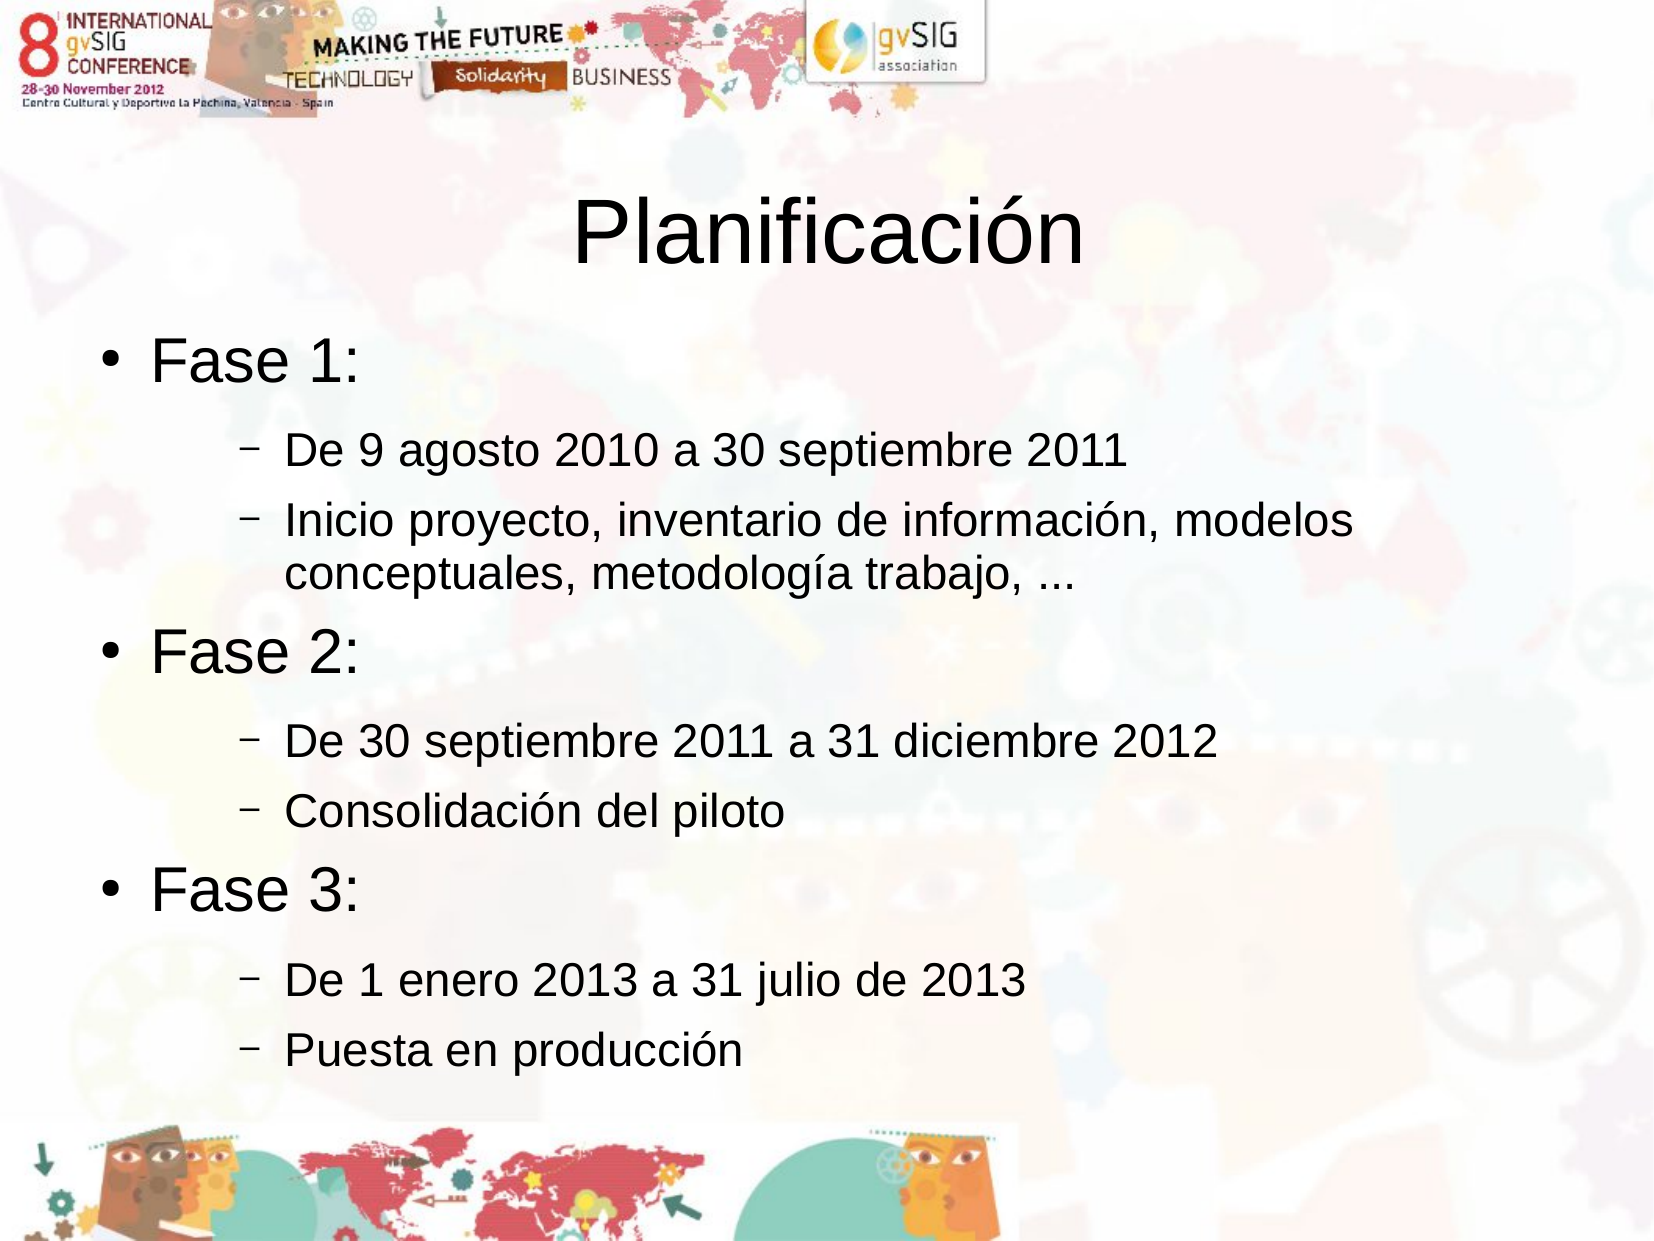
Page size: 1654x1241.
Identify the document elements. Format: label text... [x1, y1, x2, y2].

title Planificación [88, 180, 1571, 283]
list Fase 1: De 9 agosto 2010 a 30 septiembre 2011 Inicio proyecto, inventario de información, modelos conceptuales, metodología trabajo, ... Fase 2: De 30 septiembre 2011 a 31 diciembre 2012 Consolidación del piloto Fase 3: De 1 enero 2013 a 31 julio de 2013 Puesta en producción [82, 324, 1565, 1080]
picture [0, 0, 1654, 1241]
